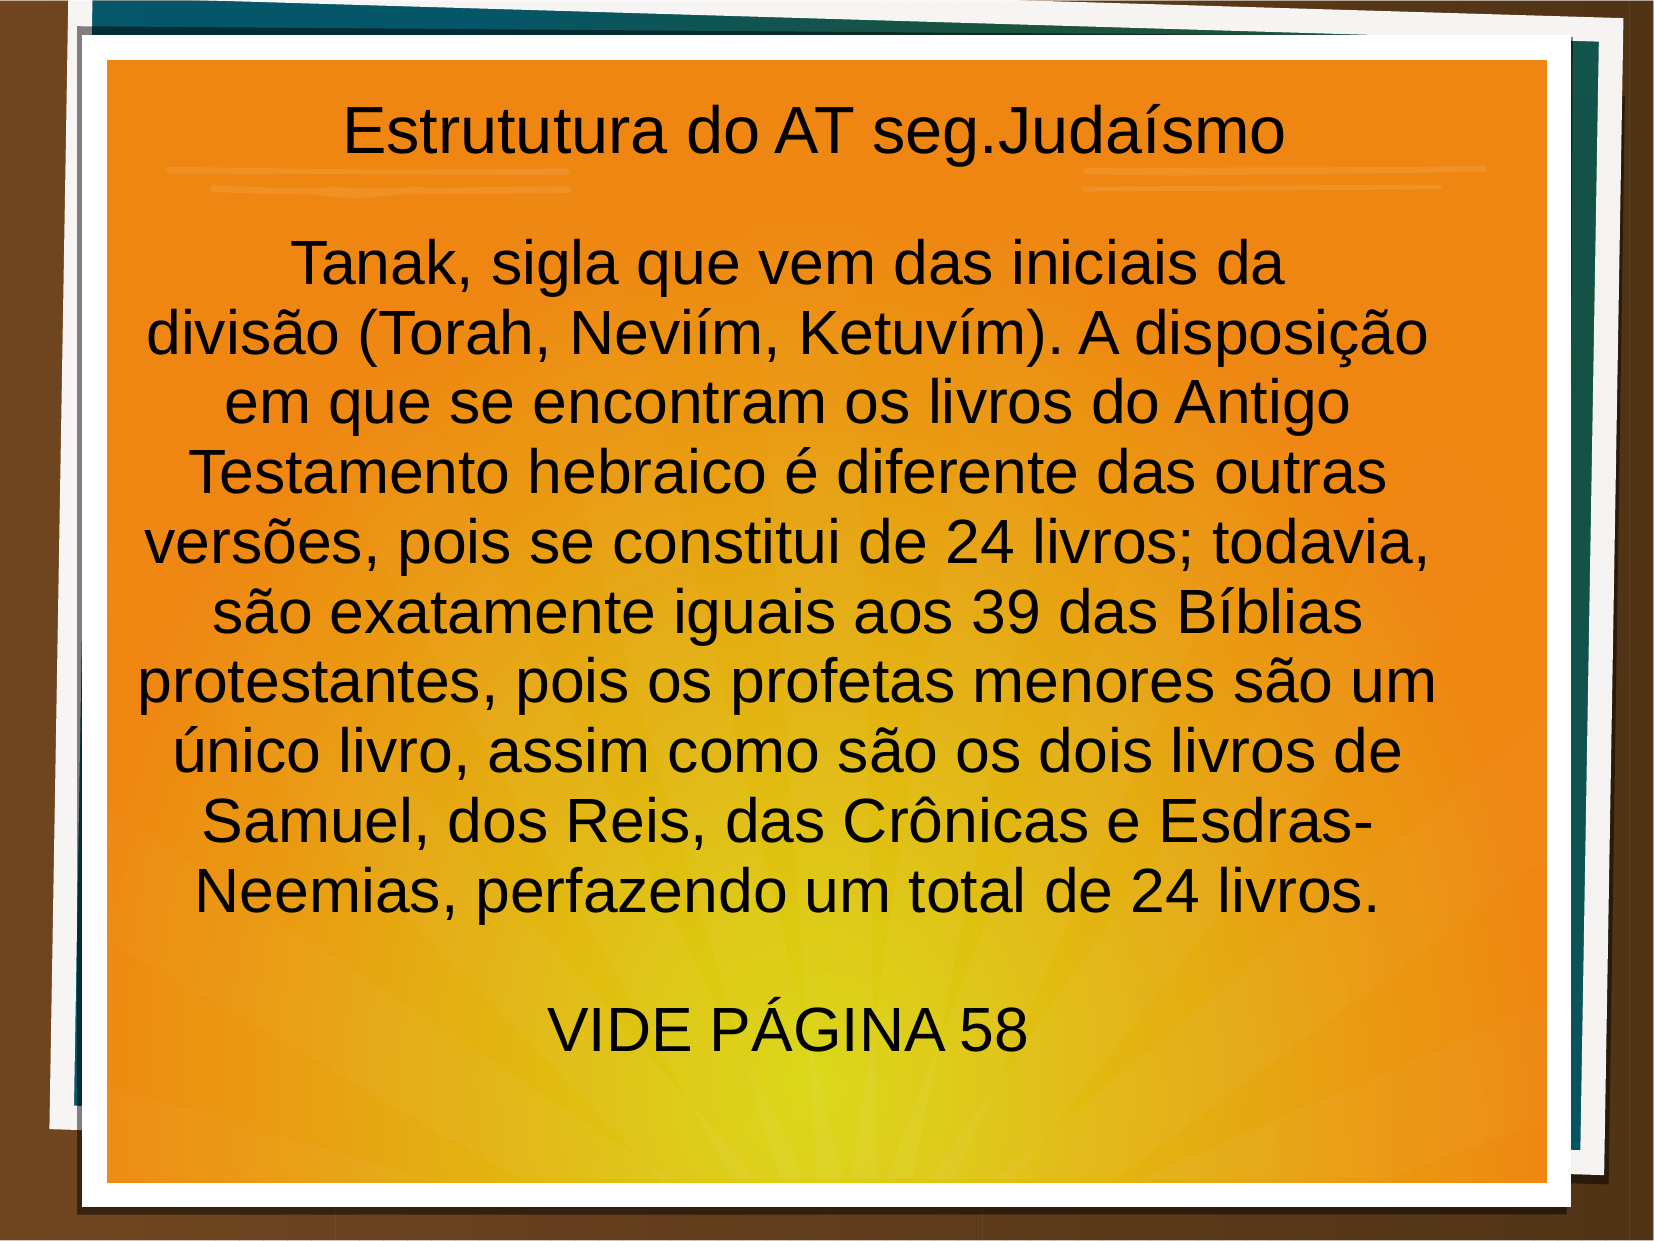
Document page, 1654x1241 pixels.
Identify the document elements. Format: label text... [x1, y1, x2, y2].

subtitle Tanak, sigla que vem das iniciais da divisão (Torah, Neviím, Ketuvím). A disposição em que se encontram os livros do Antigo Testamento hebraico é diferente das outras versões, pois se constitui de 24 livros; todavia, são exatamente iguais aos 39 das Bíblias protestantes, pois os profetas menores são um único livro, assim como são os dois livros de Samuel, dos Reis, das Crônicas e Esdras-Neemias, perfazendo um total de 24 livros. VIDE PÁGINA 58 [124, 123, 1453, 1170]
title Estrututura do AT seg.Judaísmo [295, 76, 1335, 123]
